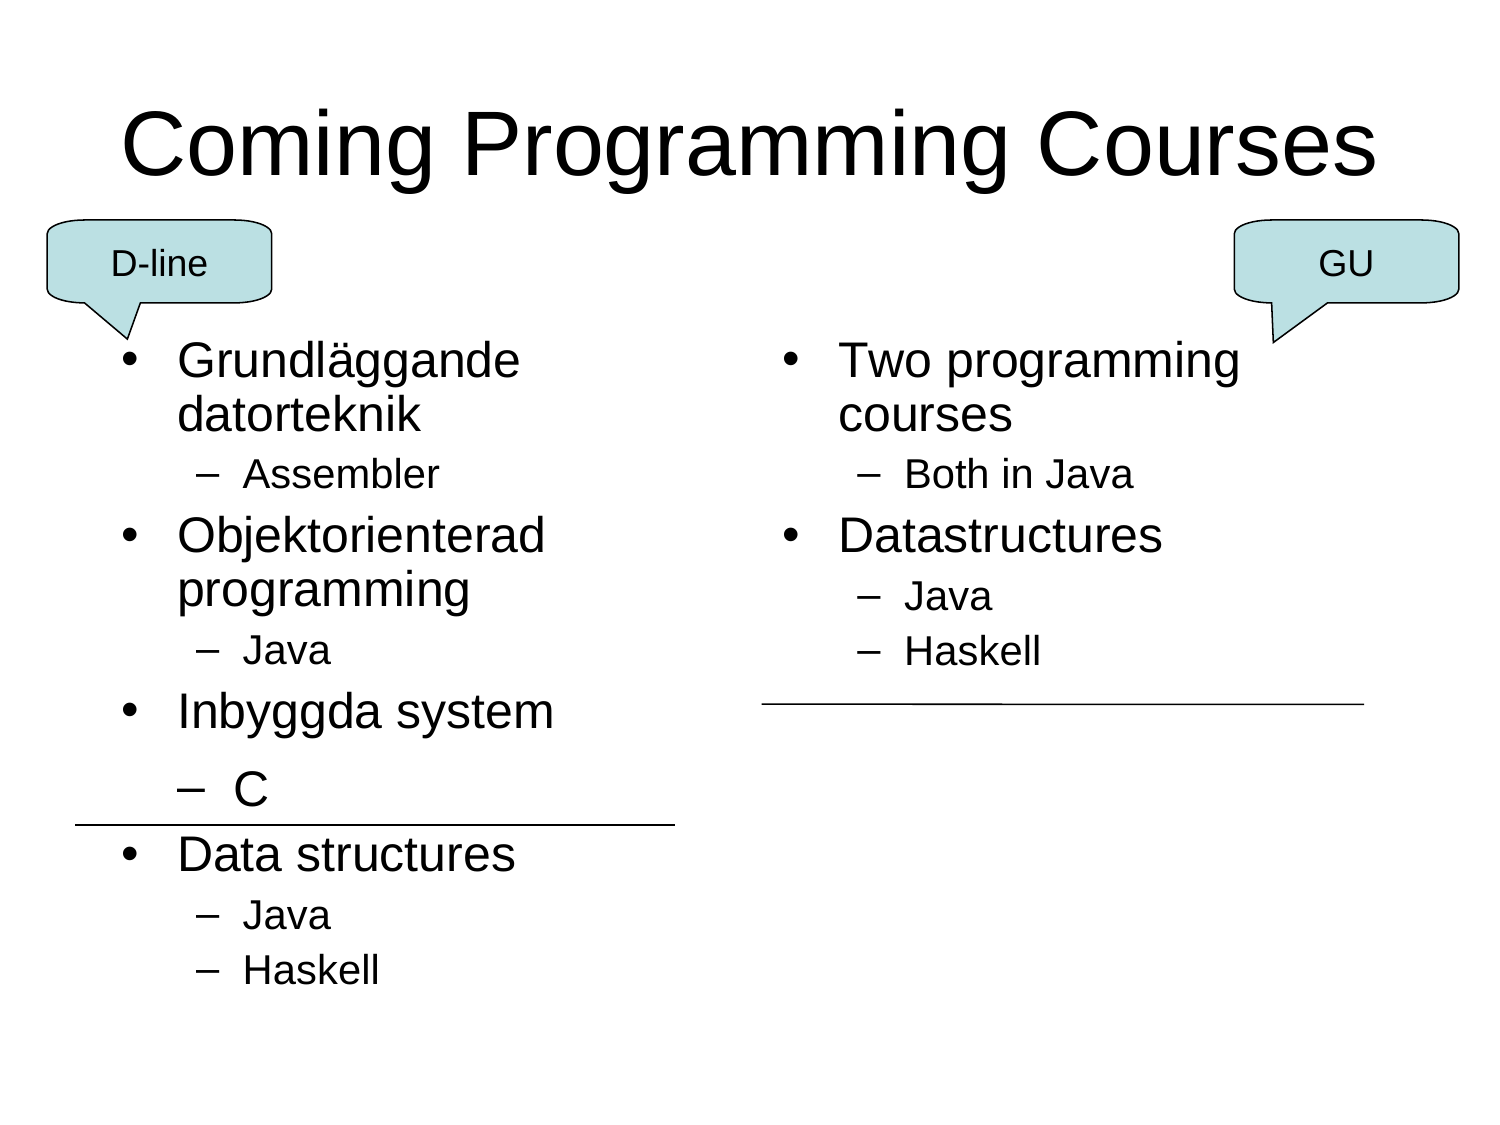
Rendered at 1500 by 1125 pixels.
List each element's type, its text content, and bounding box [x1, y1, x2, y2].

list Two programming courses Both in Java Datastructures Java Haskell [767, 326, 1396, 1069]
text_box GU [1234, 219, 1459, 326]
title Coming Programming Courses [75, 45, 1426, 233]
text_box D-line [47, 219, 272, 340]
list Grundläggande datorteknik Assembler Objektorienterad programming Java Inbyggda system C Data structures Java Haskell [106, 326, 735, 1069]
